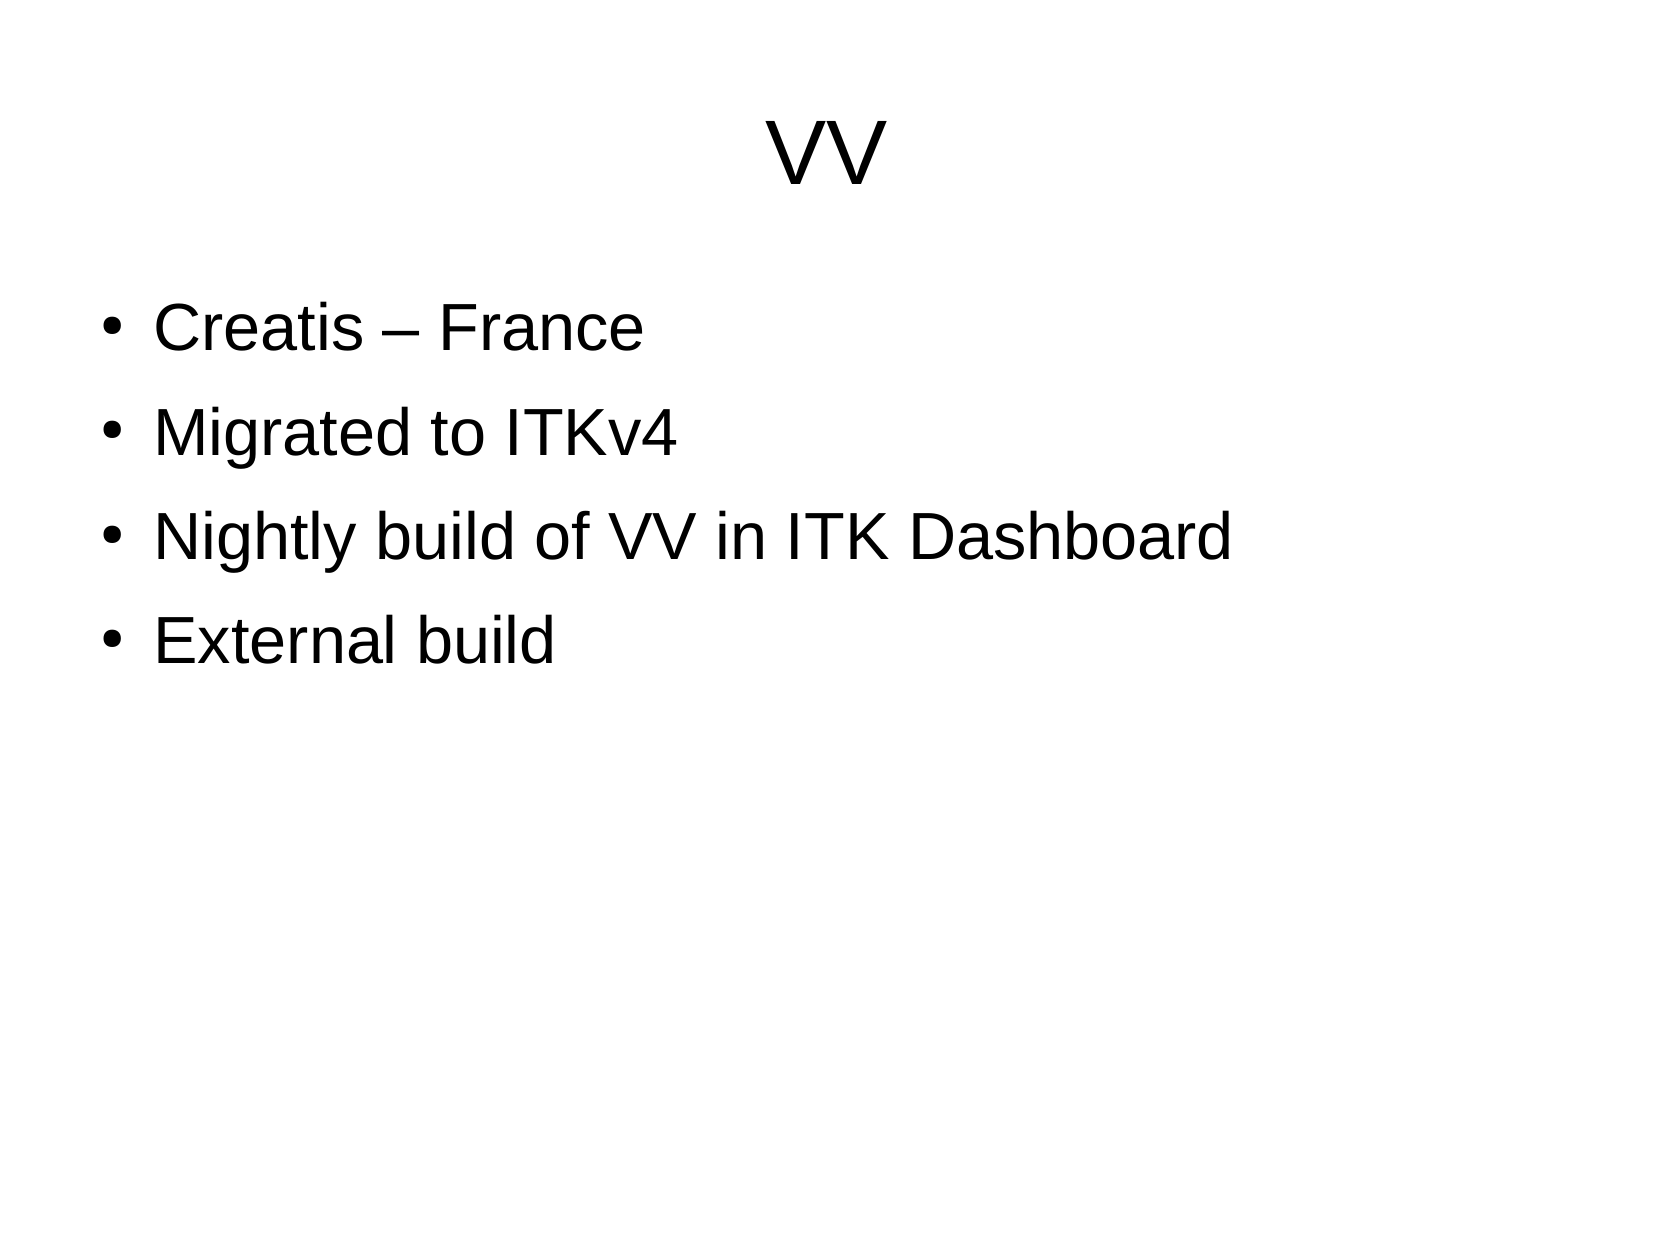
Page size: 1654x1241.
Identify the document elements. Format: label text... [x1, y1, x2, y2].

title VV [82, 56, 1571, 250]
list Creatis – France Migrated to ITKv4 Nightly build of VV in ITK Dashboard External build [82, 290, 1571, 1109]
